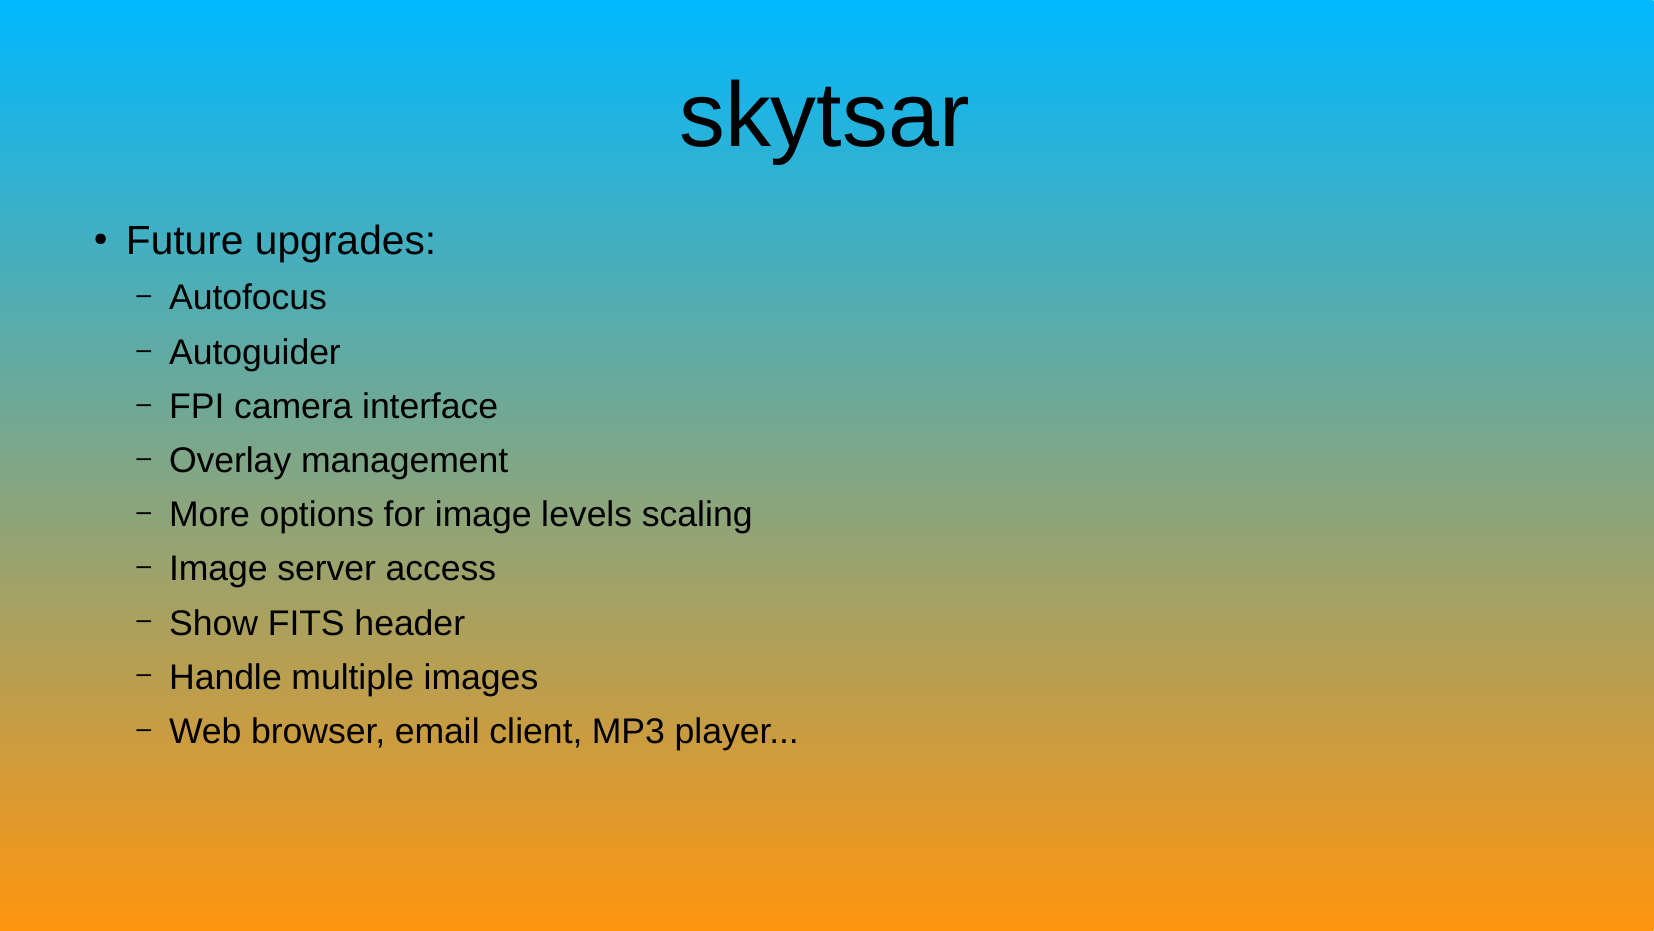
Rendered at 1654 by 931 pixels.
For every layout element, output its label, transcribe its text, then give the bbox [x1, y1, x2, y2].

title skytsar [82, 37, 1571, 193]
list Future upgrades: Autofocus Autoguider FPI camera interface Overlay management More options for image levels scaling Image server access Show FITS header Handle multiple images Web browser, email client, MP3 player... [82, 217, 1571, 758]
